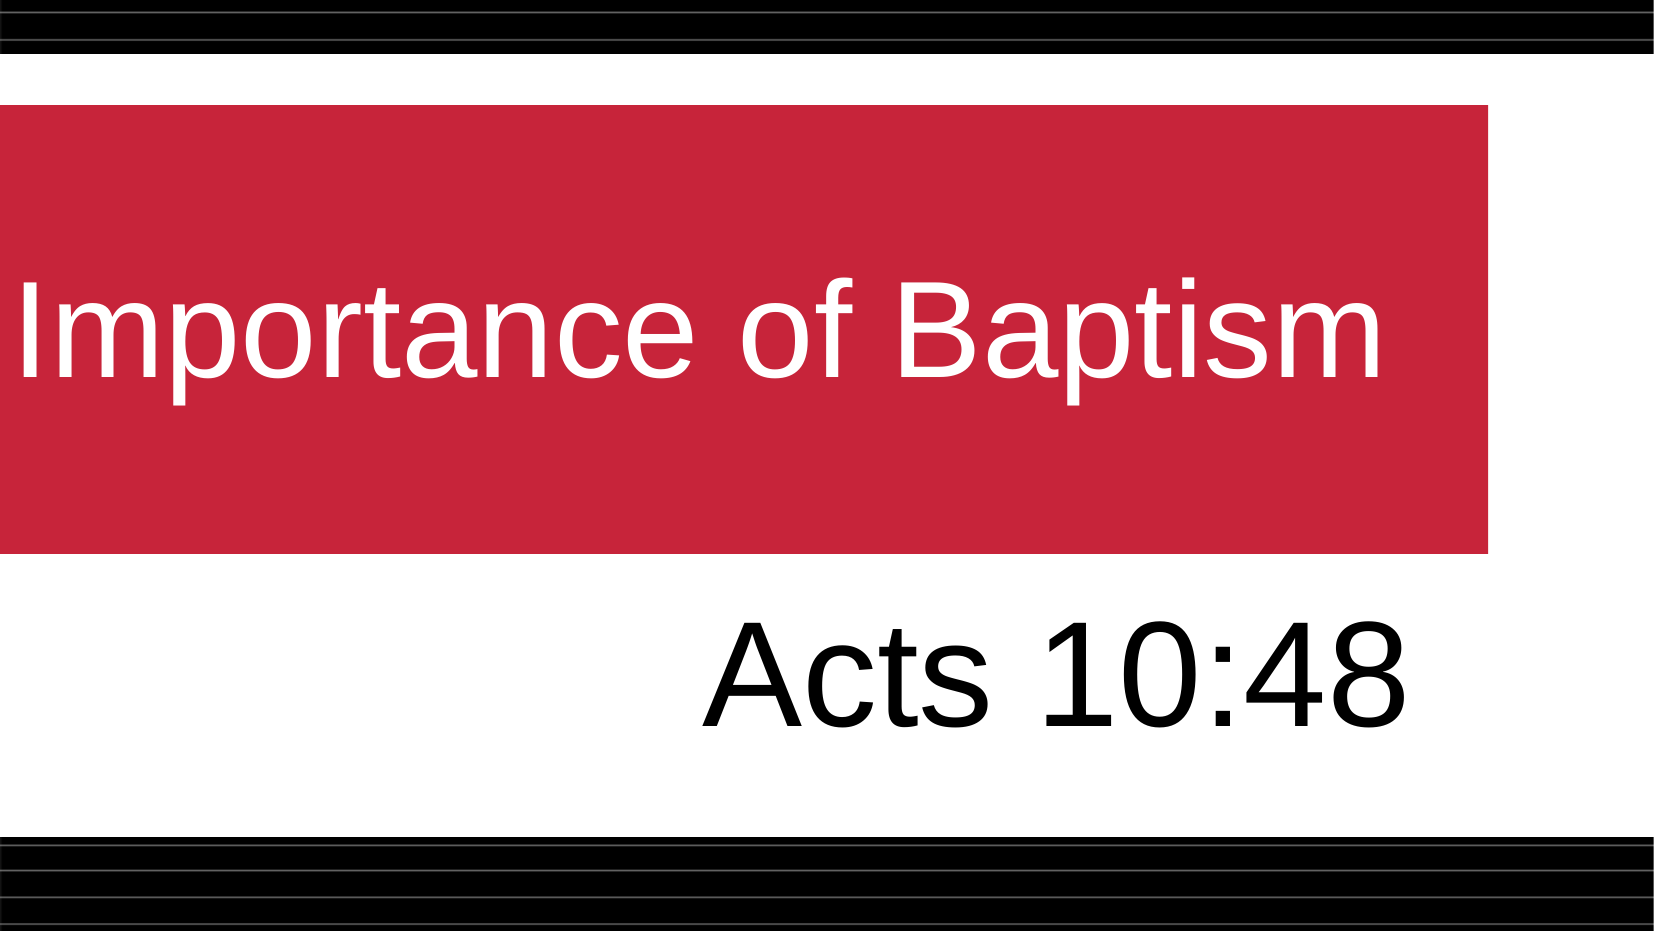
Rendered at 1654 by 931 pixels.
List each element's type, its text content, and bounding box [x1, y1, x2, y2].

picture [0, 0, 1654, 54]
subtitle Acts 10:48 [625, 590, 1489, 804]
picture [0, 837, 1654, 931]
title Importance of Baptism [0, 105, 1489, 554]
